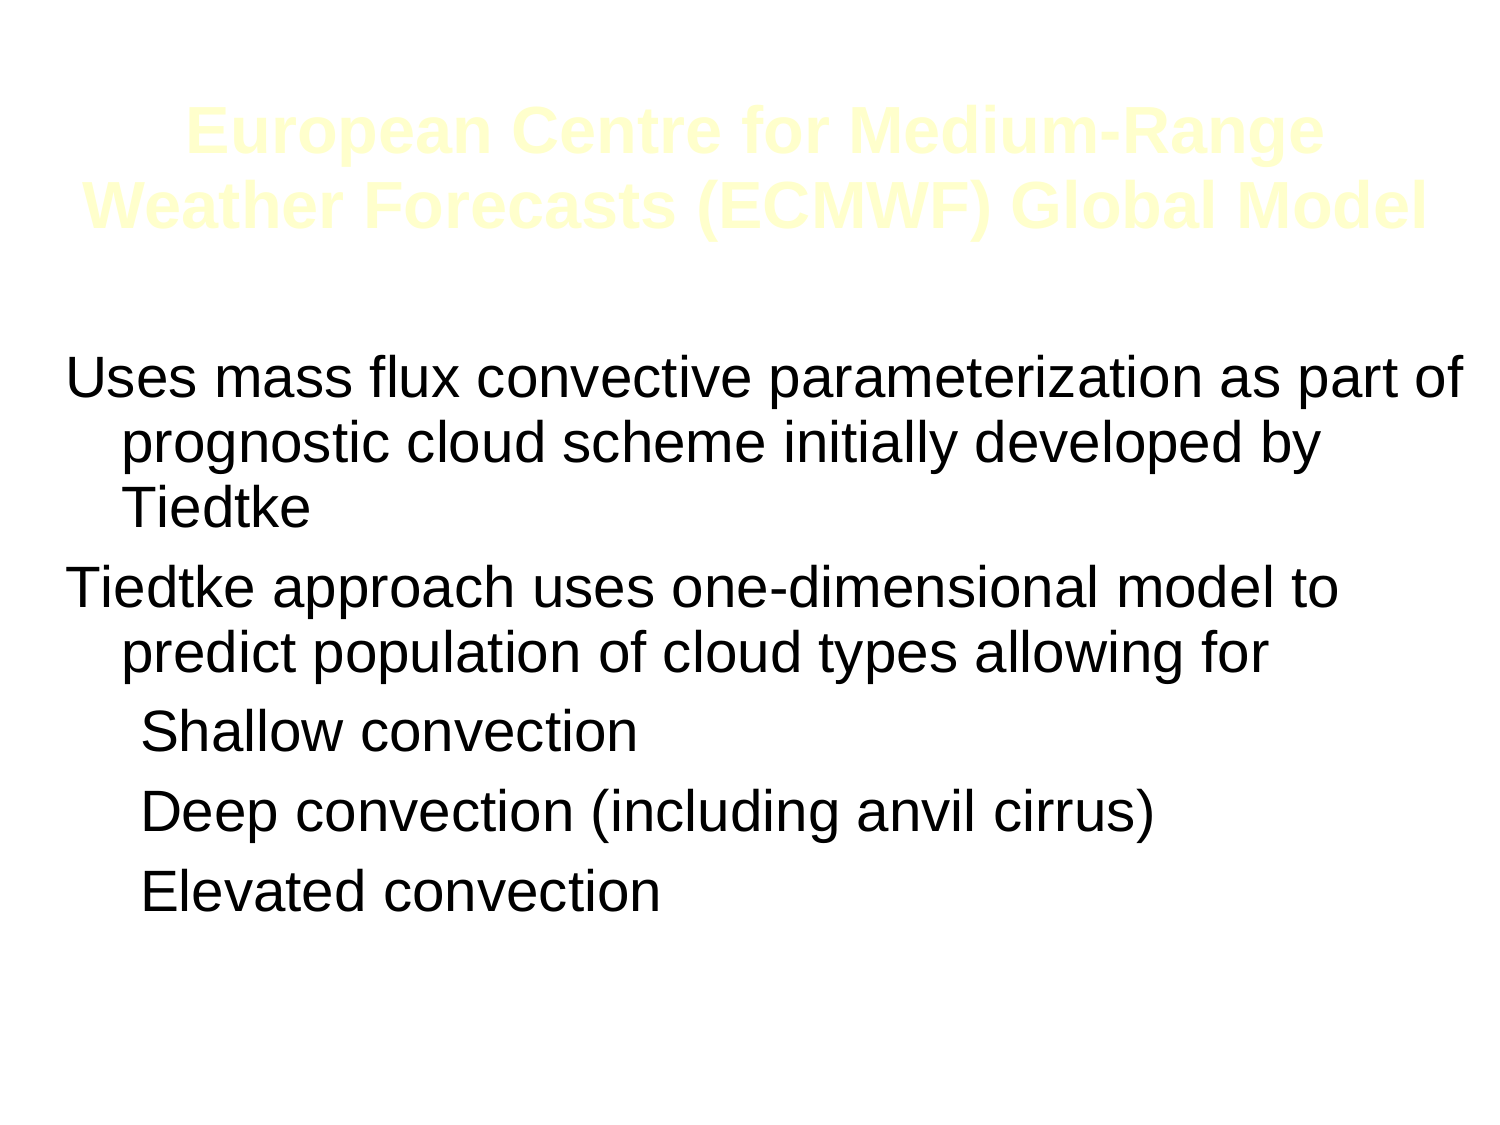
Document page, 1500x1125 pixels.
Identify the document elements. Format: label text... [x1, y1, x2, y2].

list Uses mass flux convective parameterization as part of prognostic cloud scheme initially developed by Tiedtke Tiedtke approach uses one-dimensional model to predict population of cloud types allowing for Shallow convection Deep convection (including anvil cirrus) Elevated convection [49, 337, 1500, 1013]
title European Centre for Medium-Range Weather Forecasts (ECMWF) Global Model [37, 62, 1476, 250]
